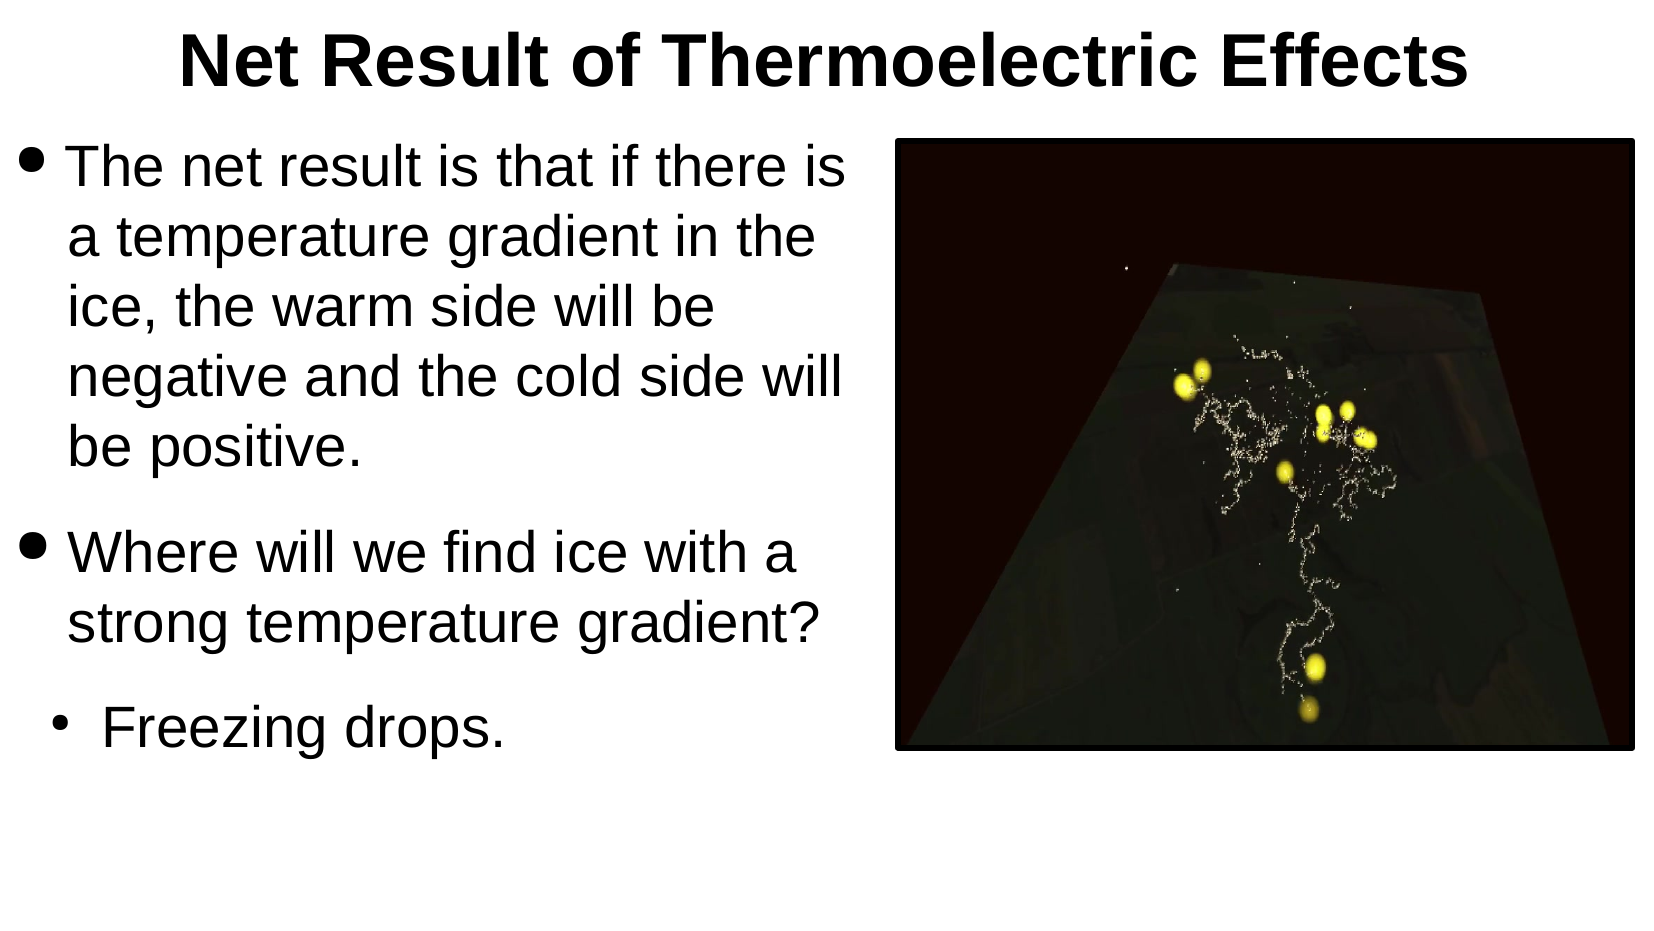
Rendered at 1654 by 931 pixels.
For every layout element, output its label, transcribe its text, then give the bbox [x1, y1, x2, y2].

text_box The net result is that if there is a temperature gradient in the ice, the warm side will be negative and the cold side will be positive. Where will we find ice with a strong temperature gradient? Freezing drops. [0, 120, 901, 768]
title Net Result of Thermoelectric Effects [0, 5, 1654, 107]
picture [900, 144, 1630, 745]
